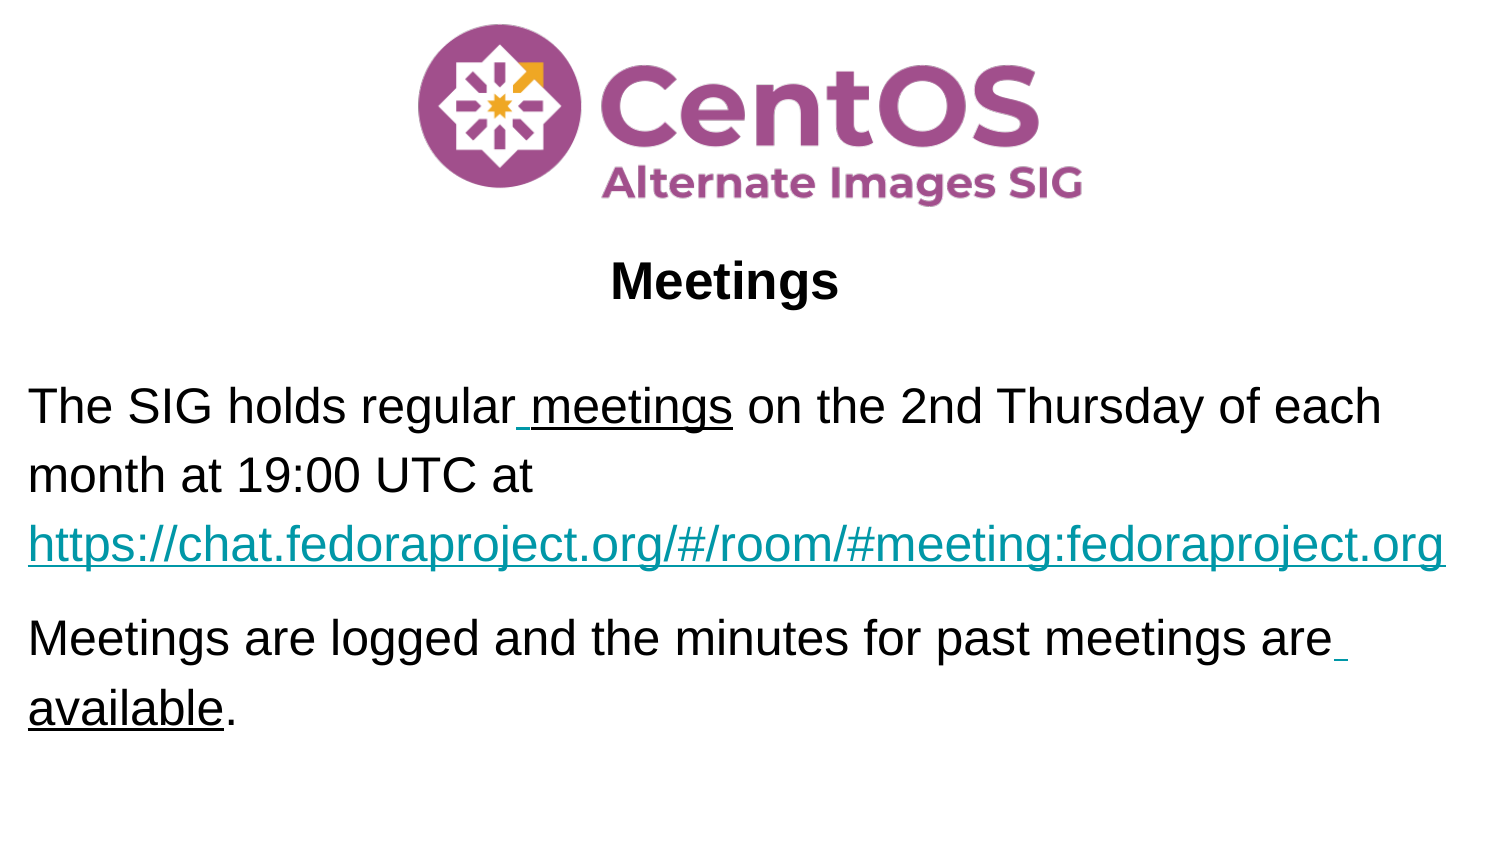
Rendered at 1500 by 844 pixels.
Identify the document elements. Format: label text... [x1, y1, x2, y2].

list The SIG holds regular meetings on the 2nd Thursday of each month at 19:00 UTC at https://chat.fedoraproject.org/#/room/#meeting:fedoraproject.org Meetings are logged and the minutes for past meetings are available. [12, 350, 1492, 844]
title Meetings [26, 231, 1425, 326]
picture [393, 0, 1107, 232]
